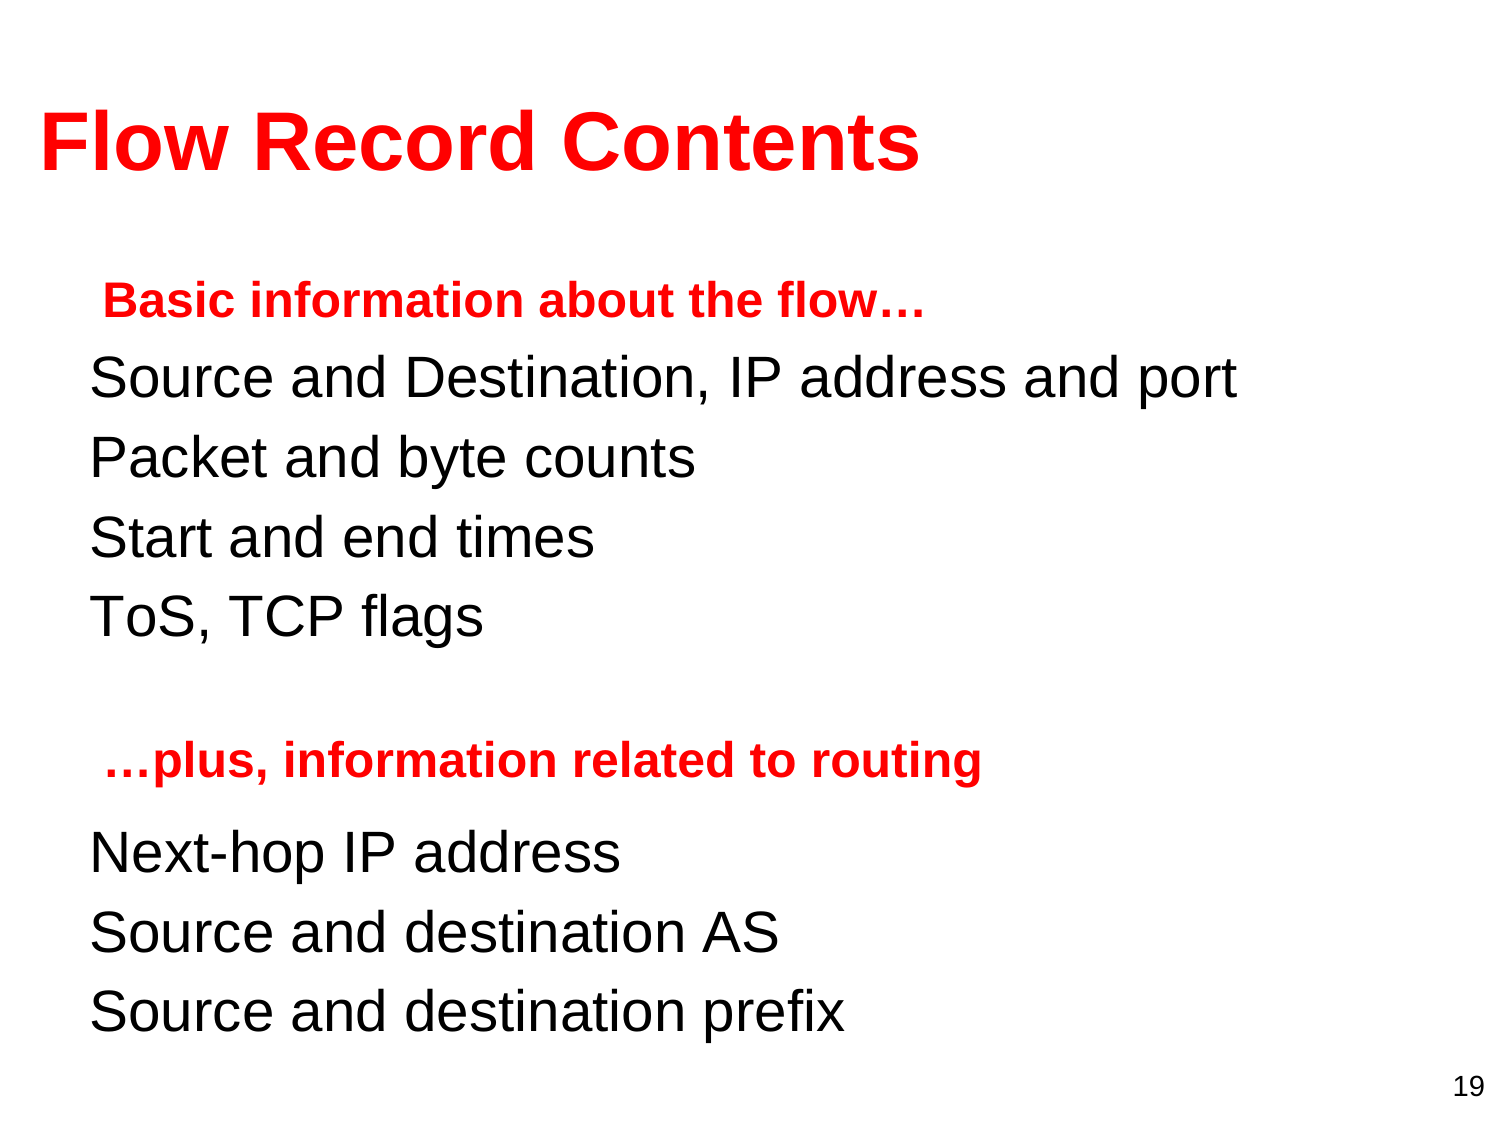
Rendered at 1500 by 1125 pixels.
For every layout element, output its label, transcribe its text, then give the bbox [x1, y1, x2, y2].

title Flow Record Contents [24, 47, 1463, 236]
text_box …plus, information related to routing [87, 724, 1013, 797]
list Source and Destination, IP address and port Packet and byte counts Start and end times ToS, TCP flags [75, 337, 1426, 774]
text_box Basic information about the flow… [87, 264, 1013, 337]
text_box Next-hop IP address Source and destination AS Source and destination prefix [75, 812, 1426, 1100]
